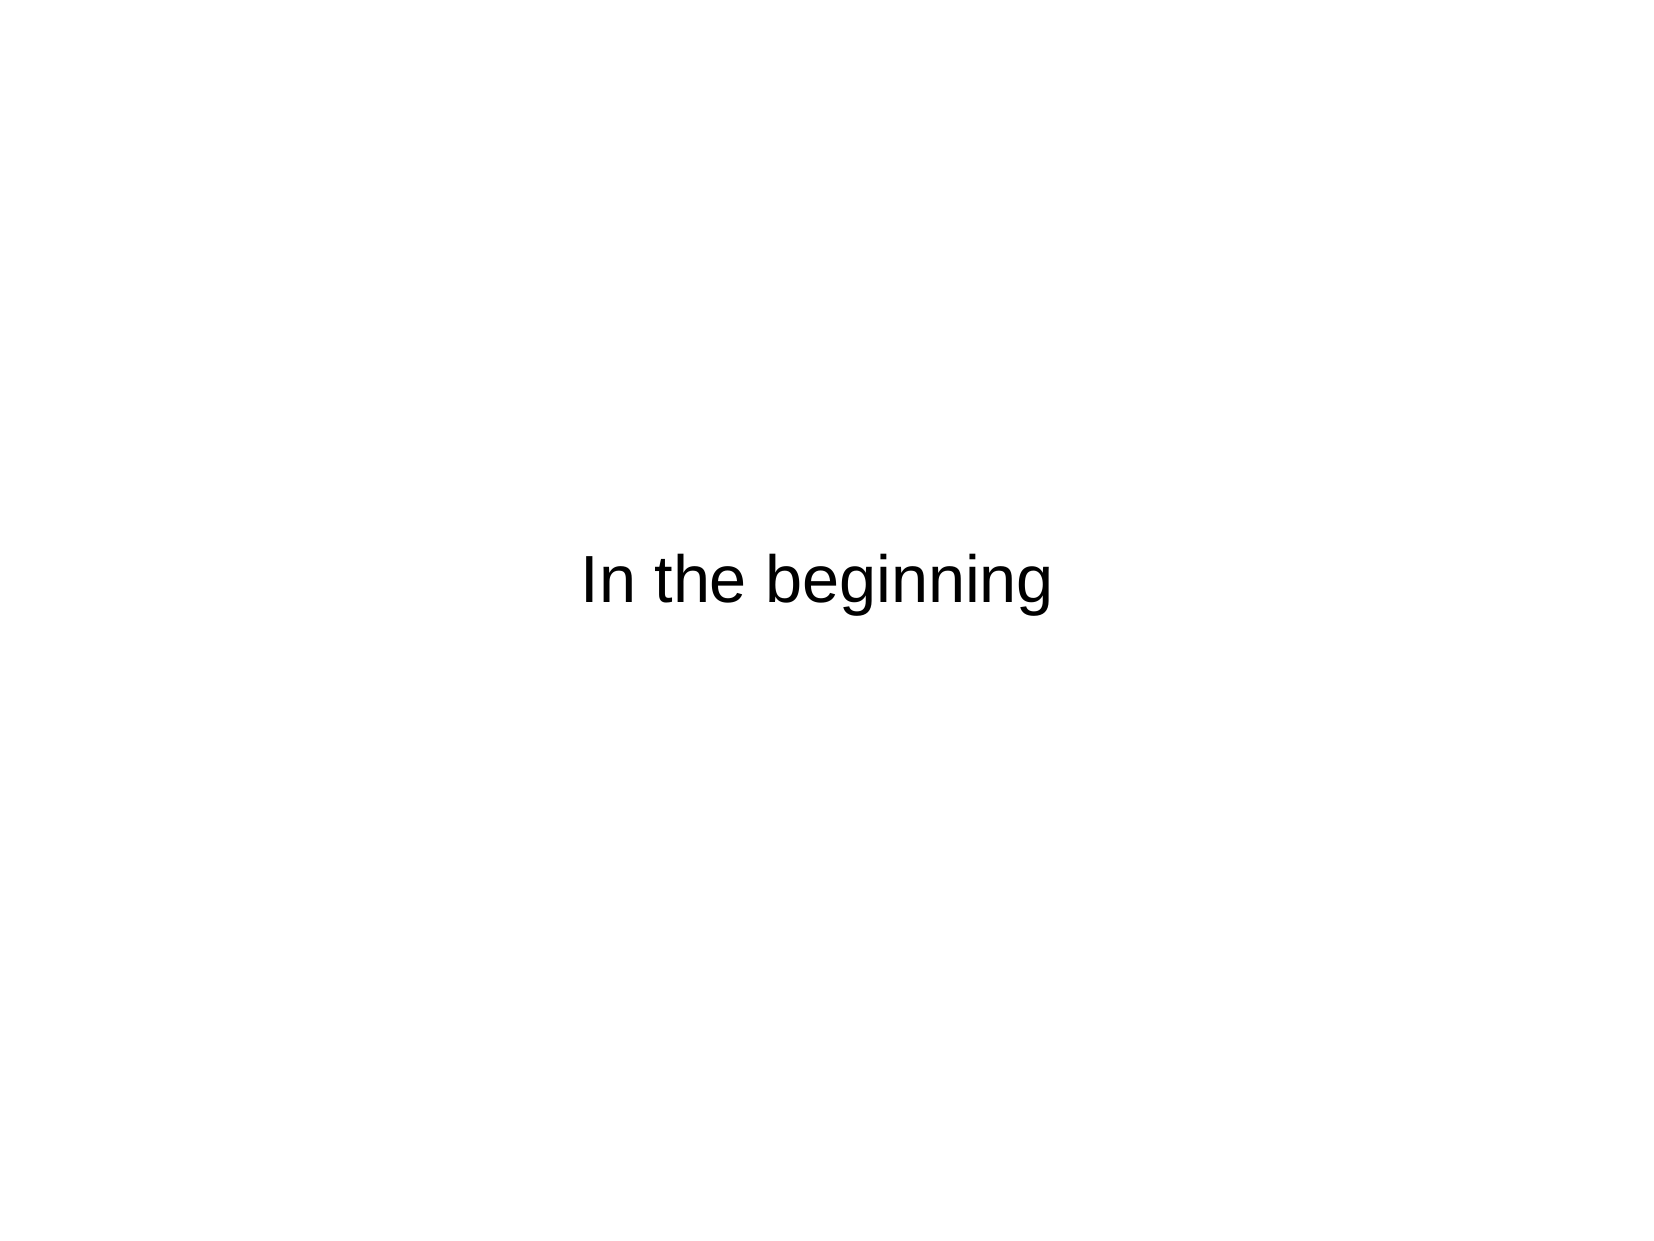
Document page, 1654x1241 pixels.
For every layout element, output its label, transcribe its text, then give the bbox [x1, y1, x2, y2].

subtitle In the beginning [82, 56, 1571, 1102]
